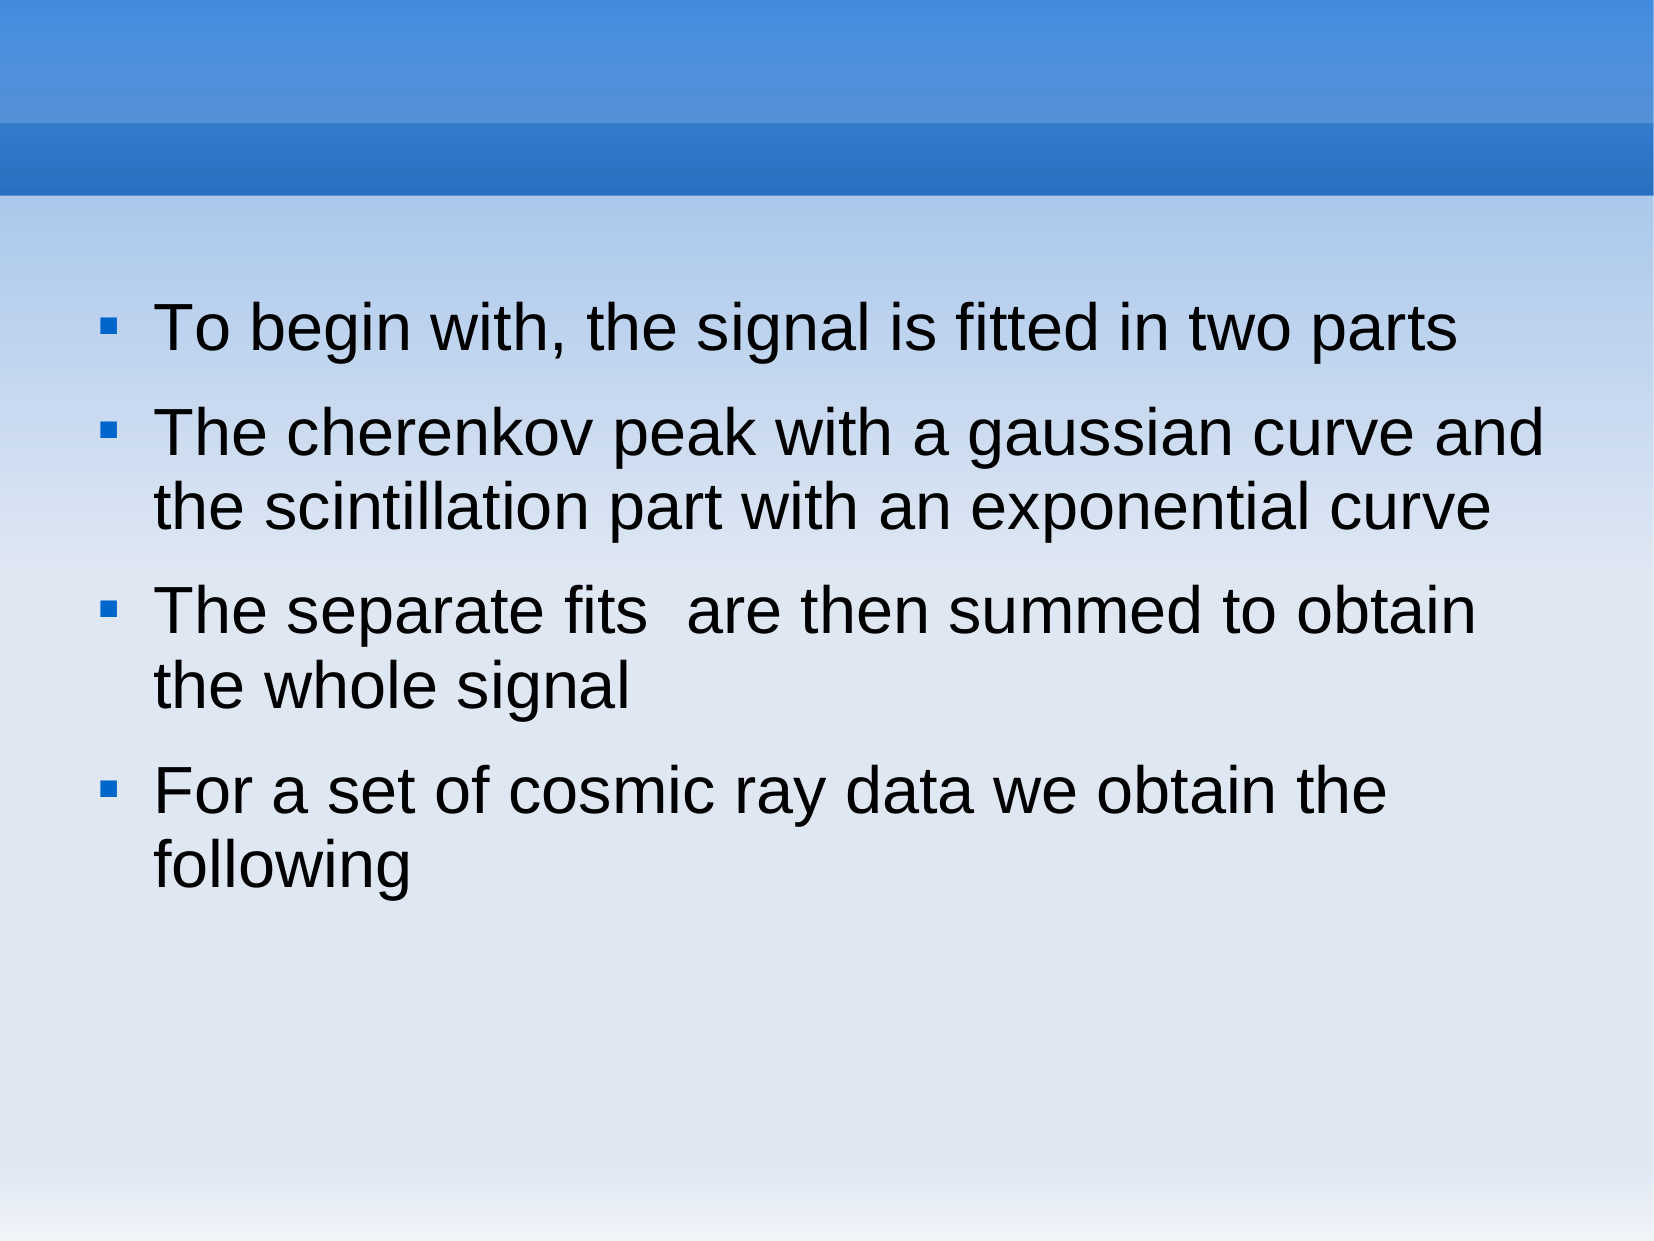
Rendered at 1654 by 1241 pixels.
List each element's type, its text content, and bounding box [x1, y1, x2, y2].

list To begin with, the signal is fitted in two parts The cherenkov peak with a gaussian curve and the scintillation part with an exponential curve The separate fits are then summed to obtain the whole signal For a set of cosmic ray data we obtain the following [82, 290, 1571, 1109]
picture [0, 0, 1654, 1241]
